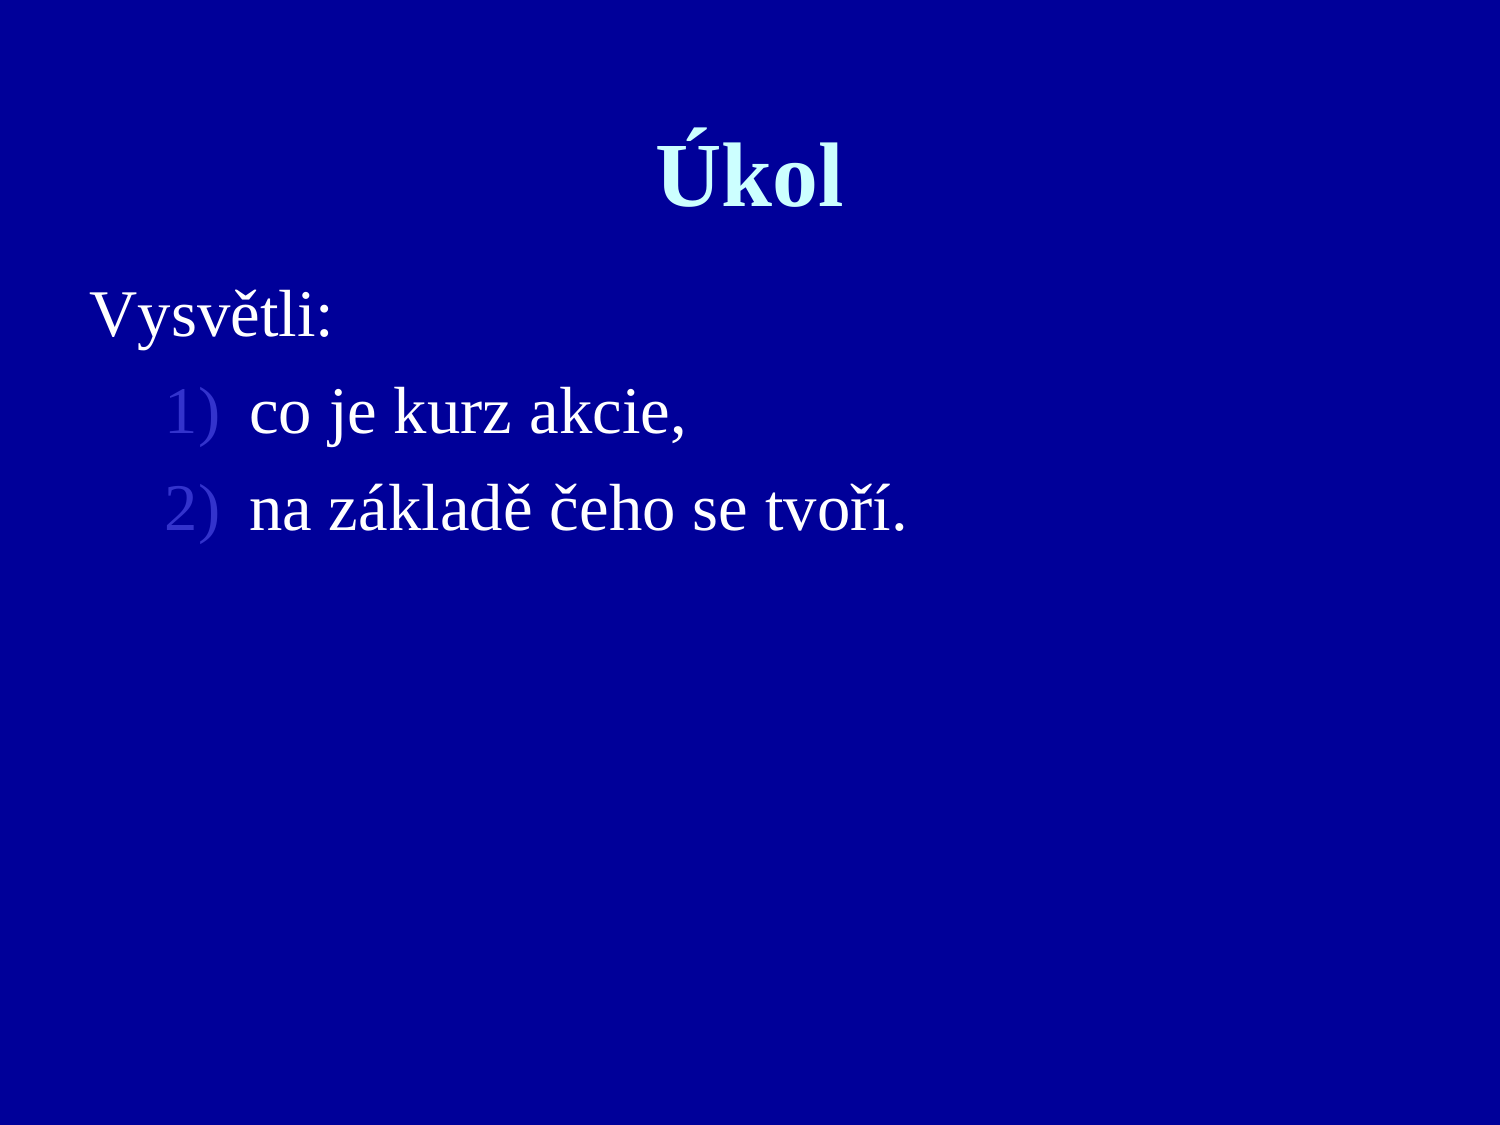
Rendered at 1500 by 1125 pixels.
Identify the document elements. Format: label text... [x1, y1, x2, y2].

title Úkol [75, 44, 1426, 233]
list Vysvětli: co je kurz akcie, na základě čeho se tvoří. [75, 262, 1426, 1006]
